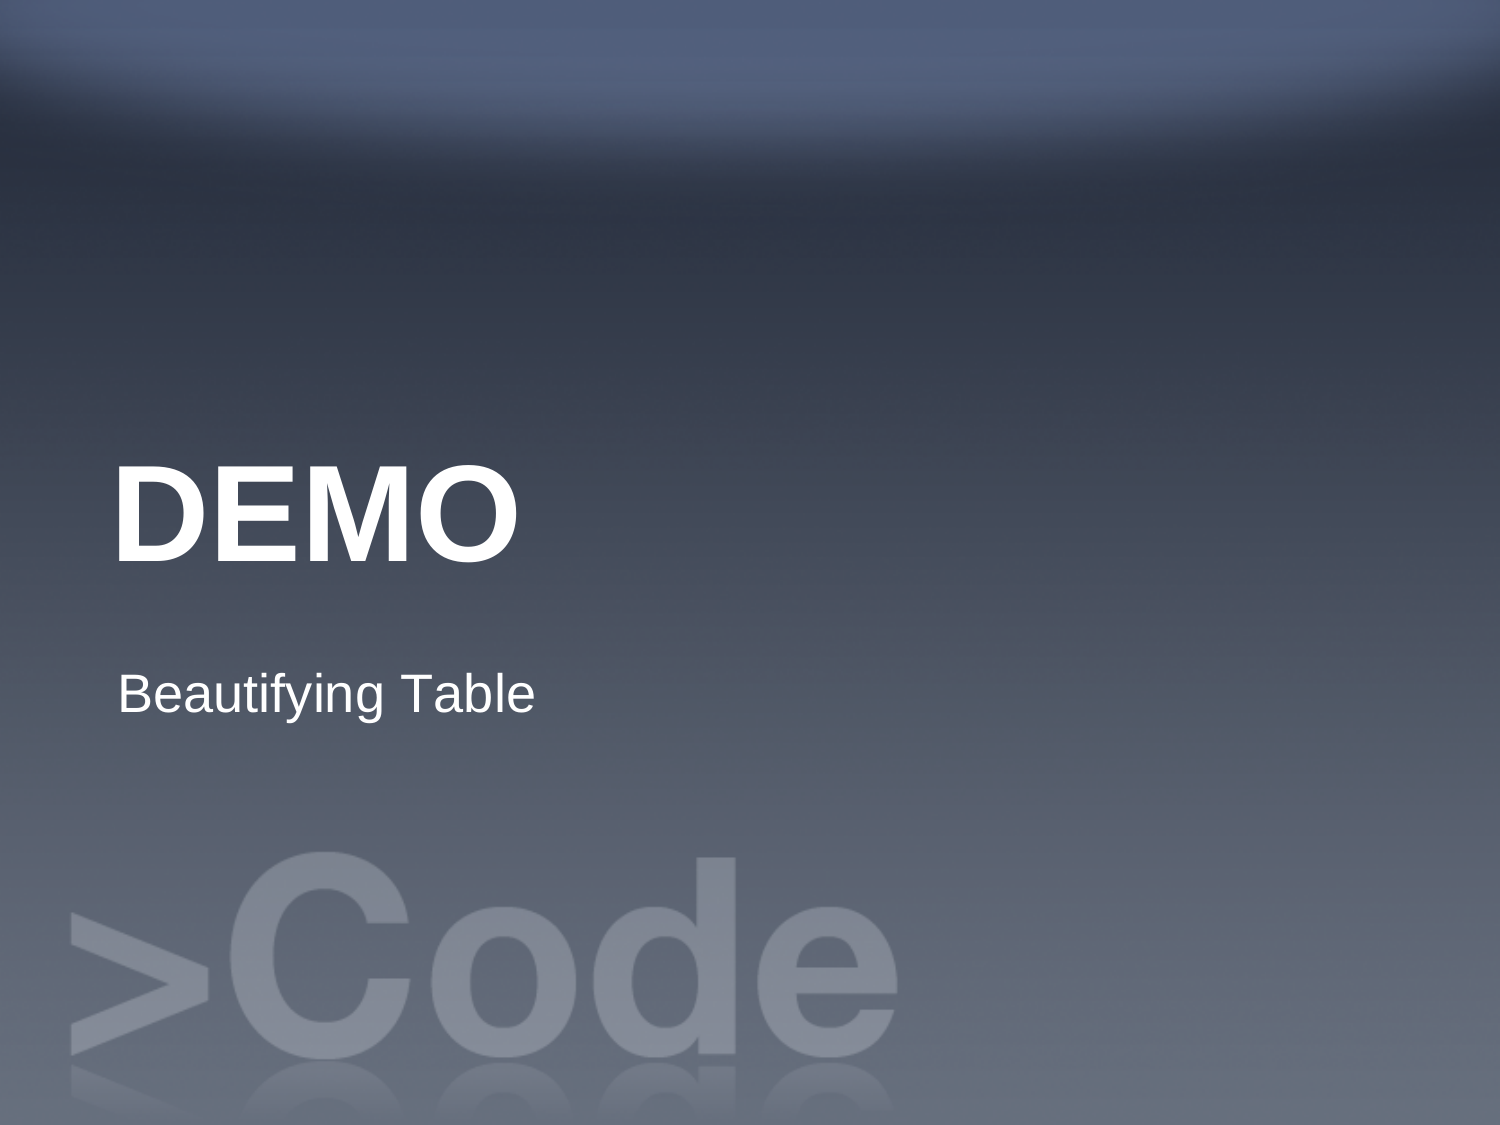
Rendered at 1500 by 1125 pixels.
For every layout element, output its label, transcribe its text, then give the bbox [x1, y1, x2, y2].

subtitle Beautifying Table [42, 626, 1116, 769]
picture [0, 0, 1500, 1125]
title DEMO [110, 303, 1463, 589]
